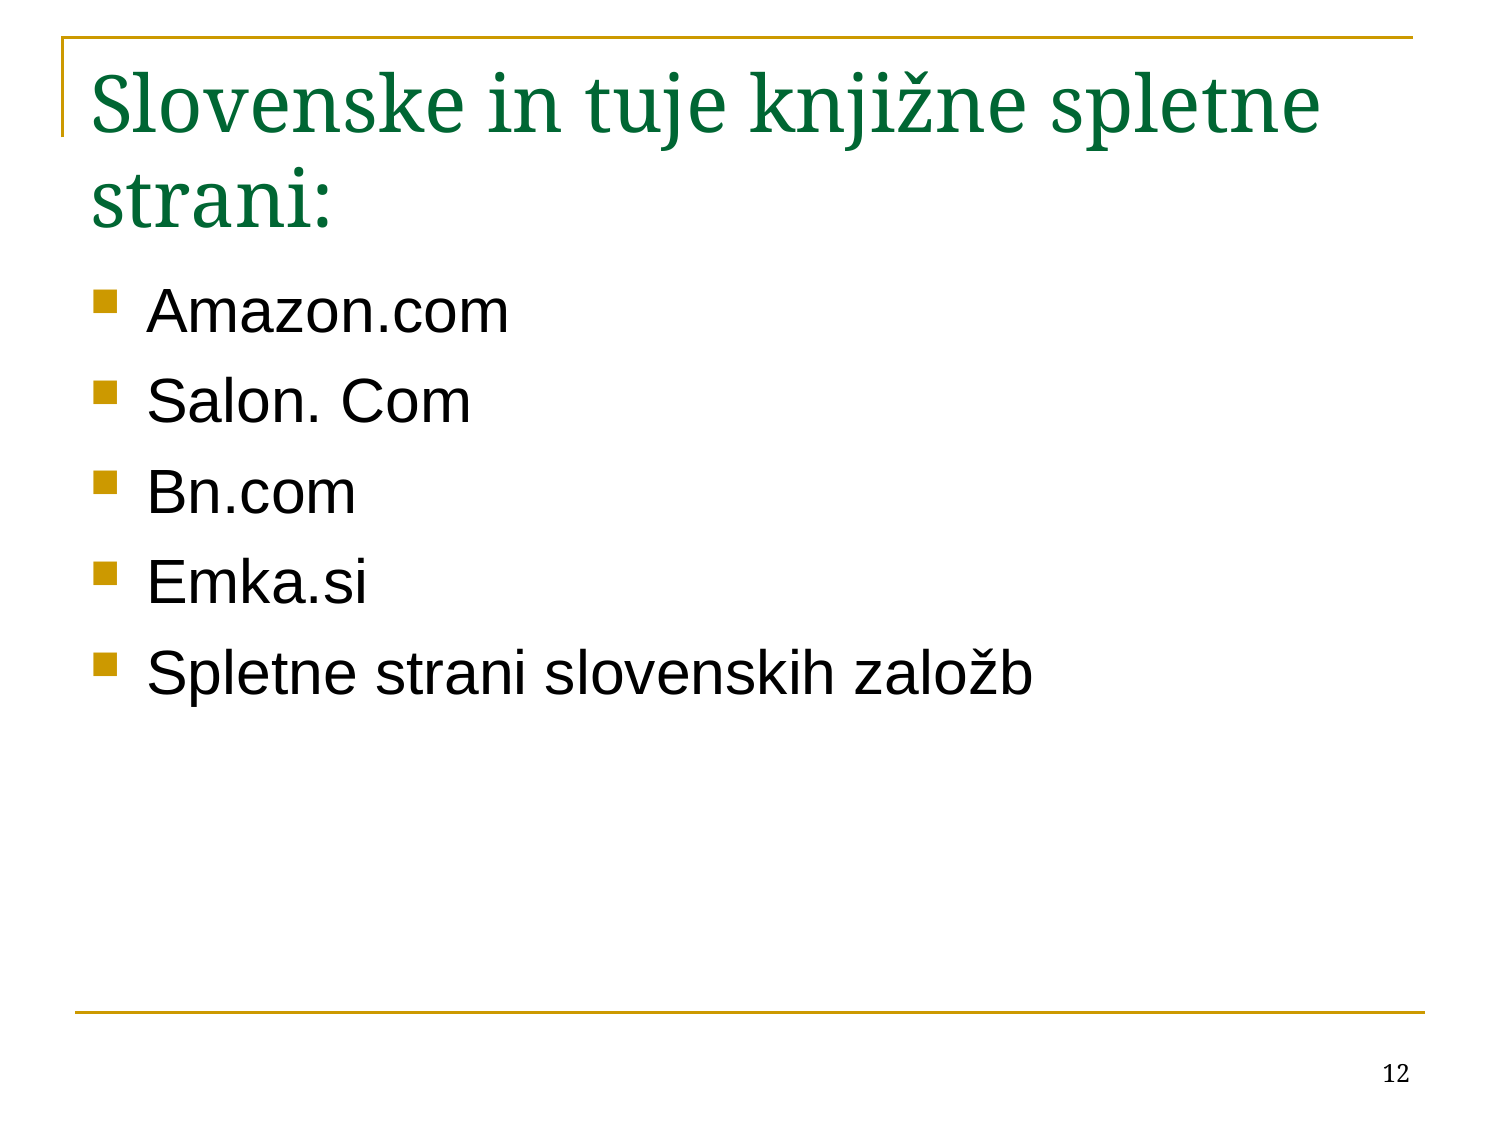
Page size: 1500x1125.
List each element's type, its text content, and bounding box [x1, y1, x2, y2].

text_box <number> [1074, 1024, 1426, 1100]
list Amazon.com Salon. Com Bn.com Emka.si Spletne strani slovenskih založb [75, 262, 1426, 1006]
title Slovenske in tuje knjižne spletne strani: [75, 45, 1426, 233]
